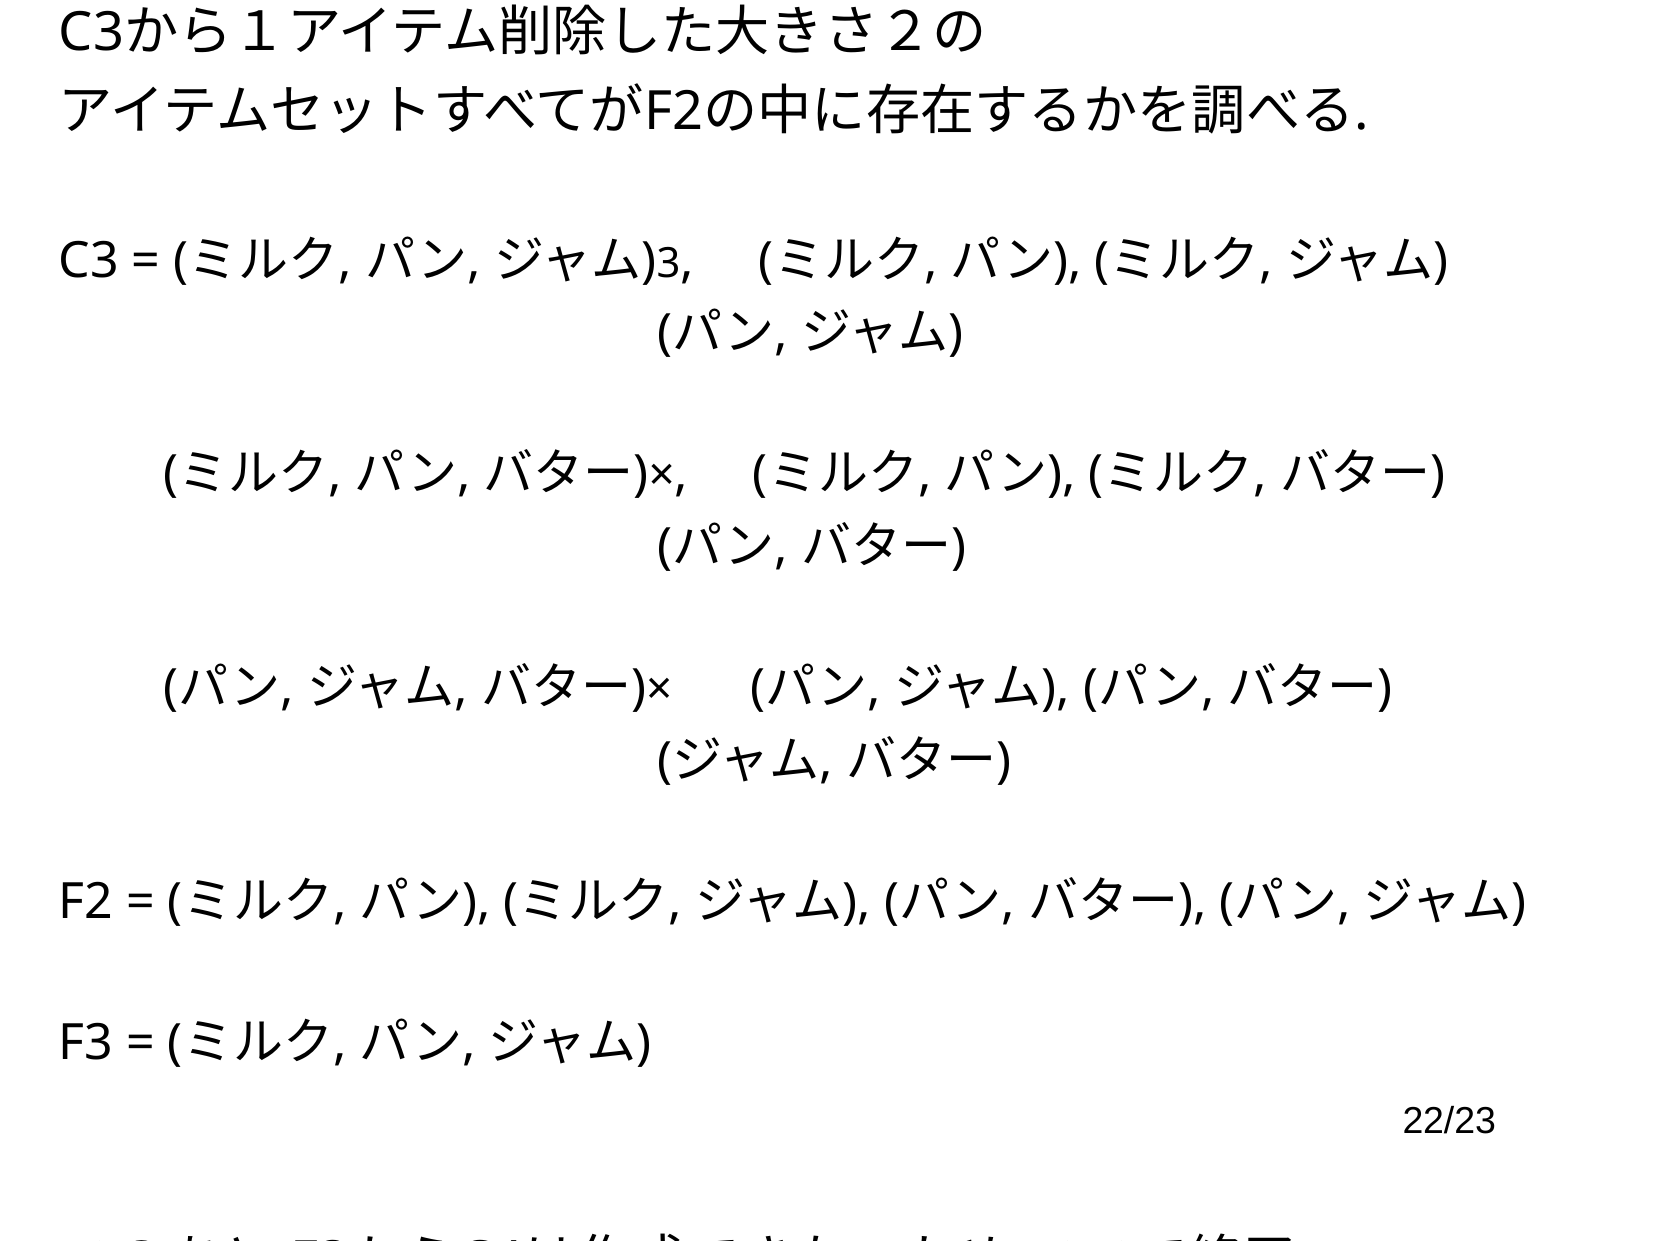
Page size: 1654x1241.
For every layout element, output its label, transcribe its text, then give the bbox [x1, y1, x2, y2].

subtitle ここで逆単調性を利用して, C3から１アイテム削除した大きさ２の アイテムセットすべてがF2の中に存在するかを調べる. C3 = (ミルク, パン, ジャム)3, (ミルク, パン), (ミルク, ジャム) (パン, ジャム) (ミルク, パン, バター)×, (ミルク, パン), (ミルク, バター) (パン, バター) (パン, ジャム, バター)× (パン, ジャム), (パン, バター) (ジャム, バター) F2 = (ミルク, パン), (ミルク, ジャム), (パン, バター), (パン, ジャム) F3 = (ミルク, パン, ジャム) このあと,F3からC4は作成できないため,ここで終了. [59, 88, 1625, 1115]
text_box 22/23 [1387, 1092, 1536, 1150]
